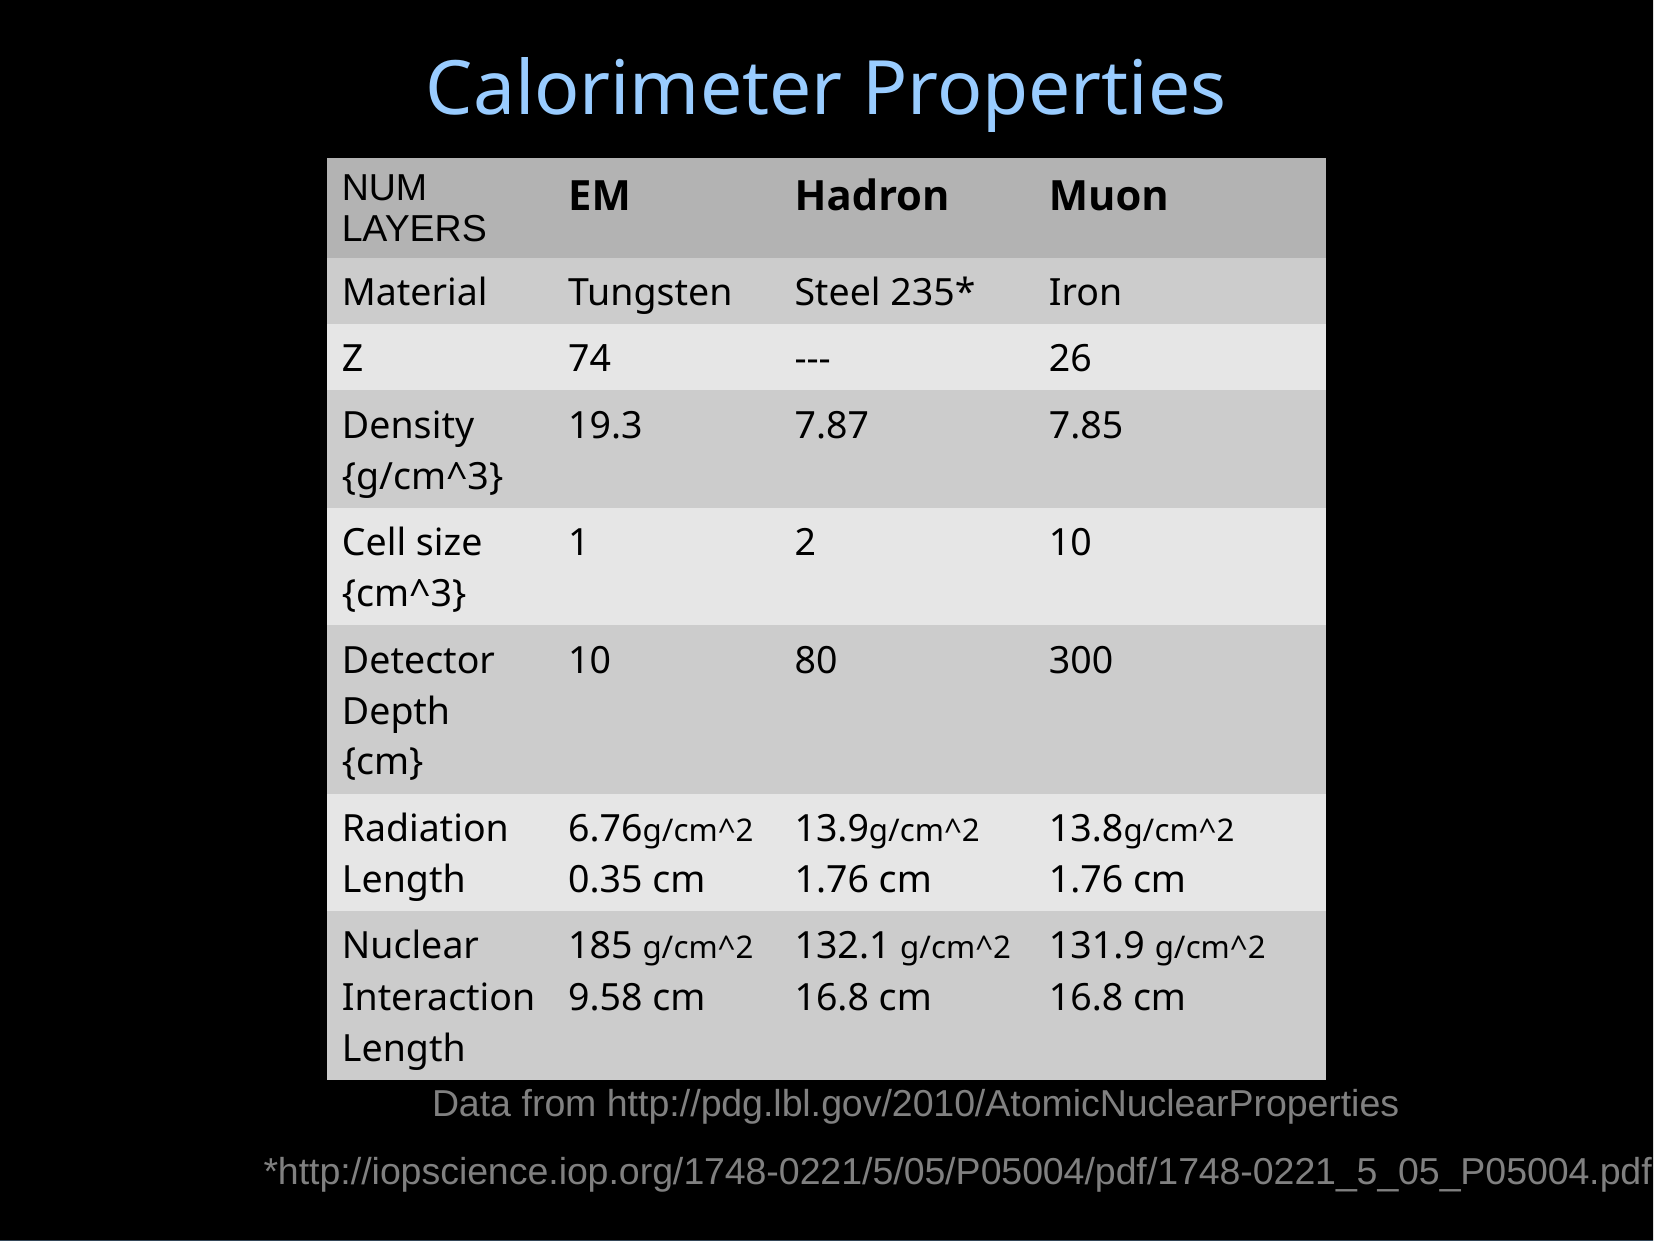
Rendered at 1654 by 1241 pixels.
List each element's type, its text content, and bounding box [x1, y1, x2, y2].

text_box *http://iopscience.iop.org/1748-0221/5/05/P05004/pdf/1748-0221_5_05_P05004.pdf [238, 1132, 1415, 1216]
table_header Muon [1034, 158, 1326, 258]
table_cell 300 [1034, 625, 1326, 794]
table_cell Nuclear Interaction Length [327, 911, 553, 1080]
text_box Calorimeter Properties [147, 12, 1506, 159]
table_cell Z [327, 324, 553, 390]
table_header NUM LAYERS [327, 158, 553, 258]
table_header Hadron [780, 158, 1034, 258]
table_cell 10 [1034, 508, 1326, 625]
table_cell 10 [553, 625, 780, 794]
table_cell 80 [780, 625, 1034, 794]
table_cell 2 [780, 508, 1034, 625]
table_cell 7.87 [780, 390, 1034, 508]
table_cell 74 [553, 324, 780, 390]
table_cell Radiation Length [327, 794, 553, 911]
table_cell 13.8g/cm^2 1.76 cm [1034, 794, 1326, 911]
text_box Data from http://pdg.lbl.gov/2010/AtomicNuclearProperties [406, 1065, 1247, 1148]
table_cell 19.3 [553, 390, 780, 508]
table_cell 13.9g/cm^2 1.76 cm [780, 794, 1034, 911]
table_cell Tungsten [553, 258, 780, 324]
table_cell Iron [1034, 258, 1326, 324]
table_cell --- [780, 324, 1034, 390]
table_cell Detector Depth {cm} [327, 625, 553, 794]
table_cell 26 [1034, 324, 1326, 390]
table_cell 7.85 [1034, 390, 1326, 508]
table_cell Density {g/cm^3} [327, 390, 553, 508]
table_cell 132.1 g/cm^2 16.8 cm [780, 911, 1034, 1065]
table_cell Steel 235* [780, 258, 1034, 324]
table_cell 185 g/cm^2 9.58 cm [553, 911, 780, 1065]
table_header EM [553, 158, 780, 258]
table_cell 1 [553, 508, 780, 625]
table_cell 131.9 g/cm^2 16.8 cm [1034, 911, 1326, 1080]
table_cell Cell size {cm^3} [327, 508, 553, 625]
table_cell 6.76g/cm^2 0.35 cm [553, 794, 780, 911]
table_cell Material [327, 258, 553, 324]
